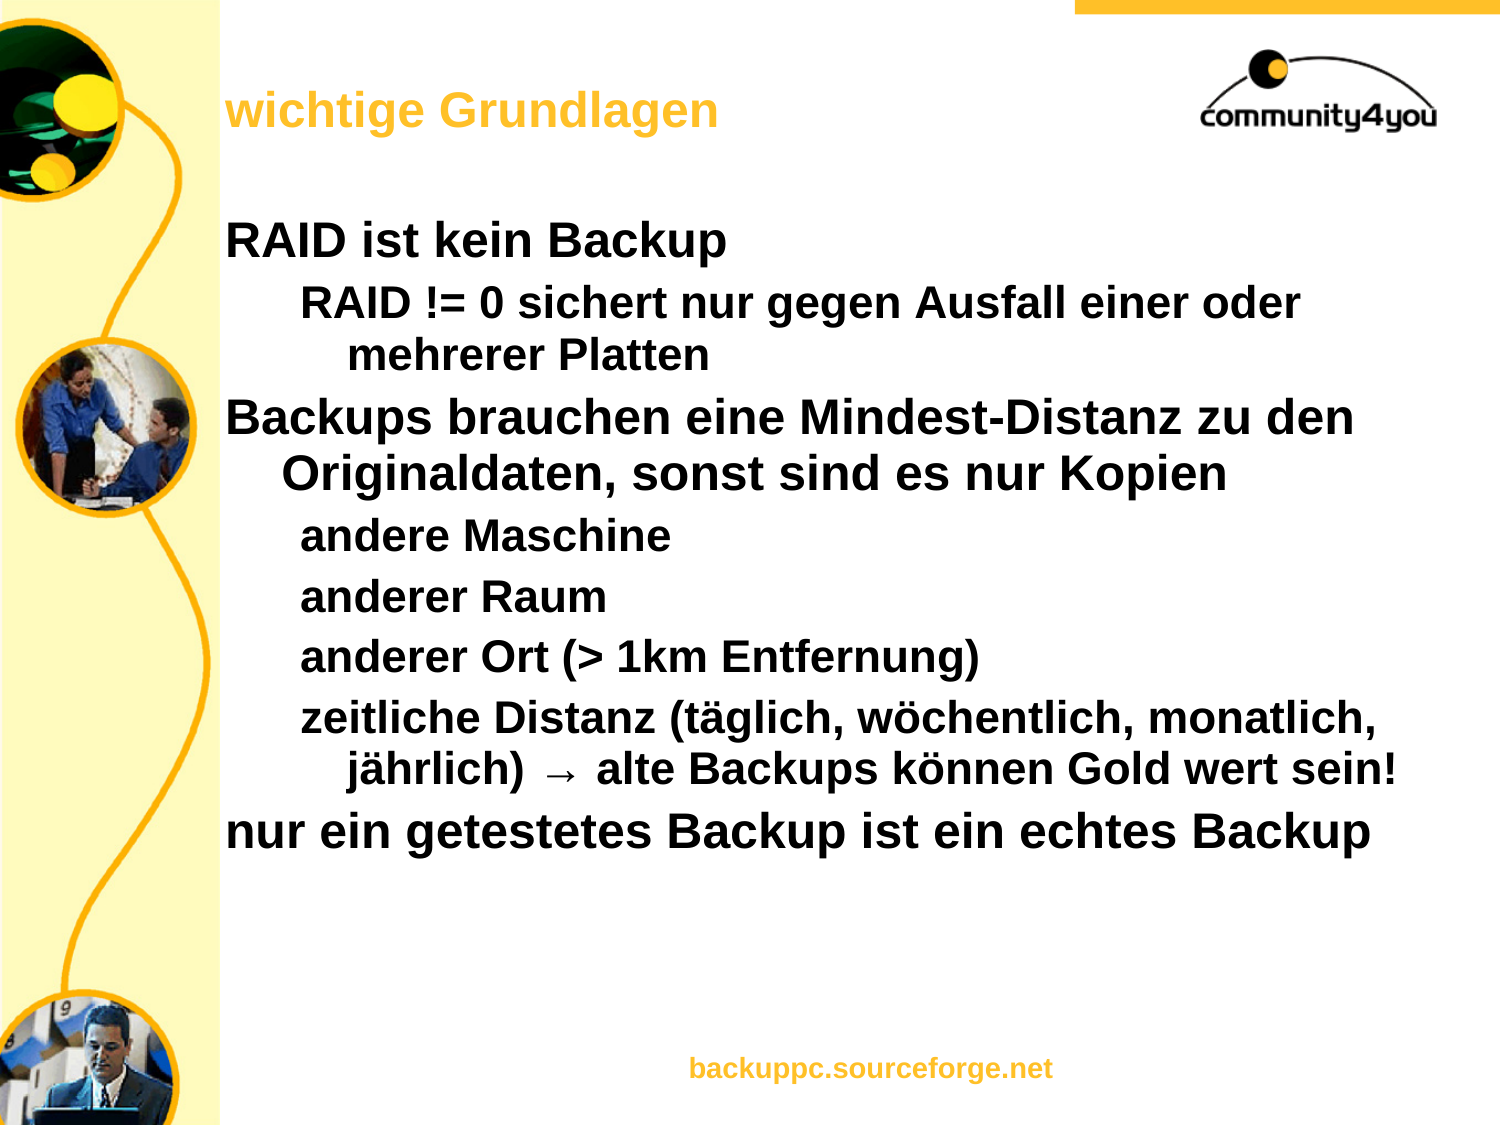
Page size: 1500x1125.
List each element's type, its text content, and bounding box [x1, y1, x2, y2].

title wichtige Grundlagen [224, 42, 1388, 179]
list RAID ist kein Backup RAID != 0 sichert nur gegen Ausfall einer oder mehrerer Platten Backups brauchen eine Mindest-Distanz zu den Originaldaten, sonst sind es nur Kopien andere Maschine anderer Raum anderer Ort (> 1km Entfernung) zeitliche Distanz (täglich, wöchentlich, monatlich, jährlich) → alte Backups können Gold wert sein! nur ein getestetes Backup ist ein echtes Backup [225, 212, 1488, 1001]
picture [1388, 49, 1437, 133]
picture [0, 0, 220, 1125]
